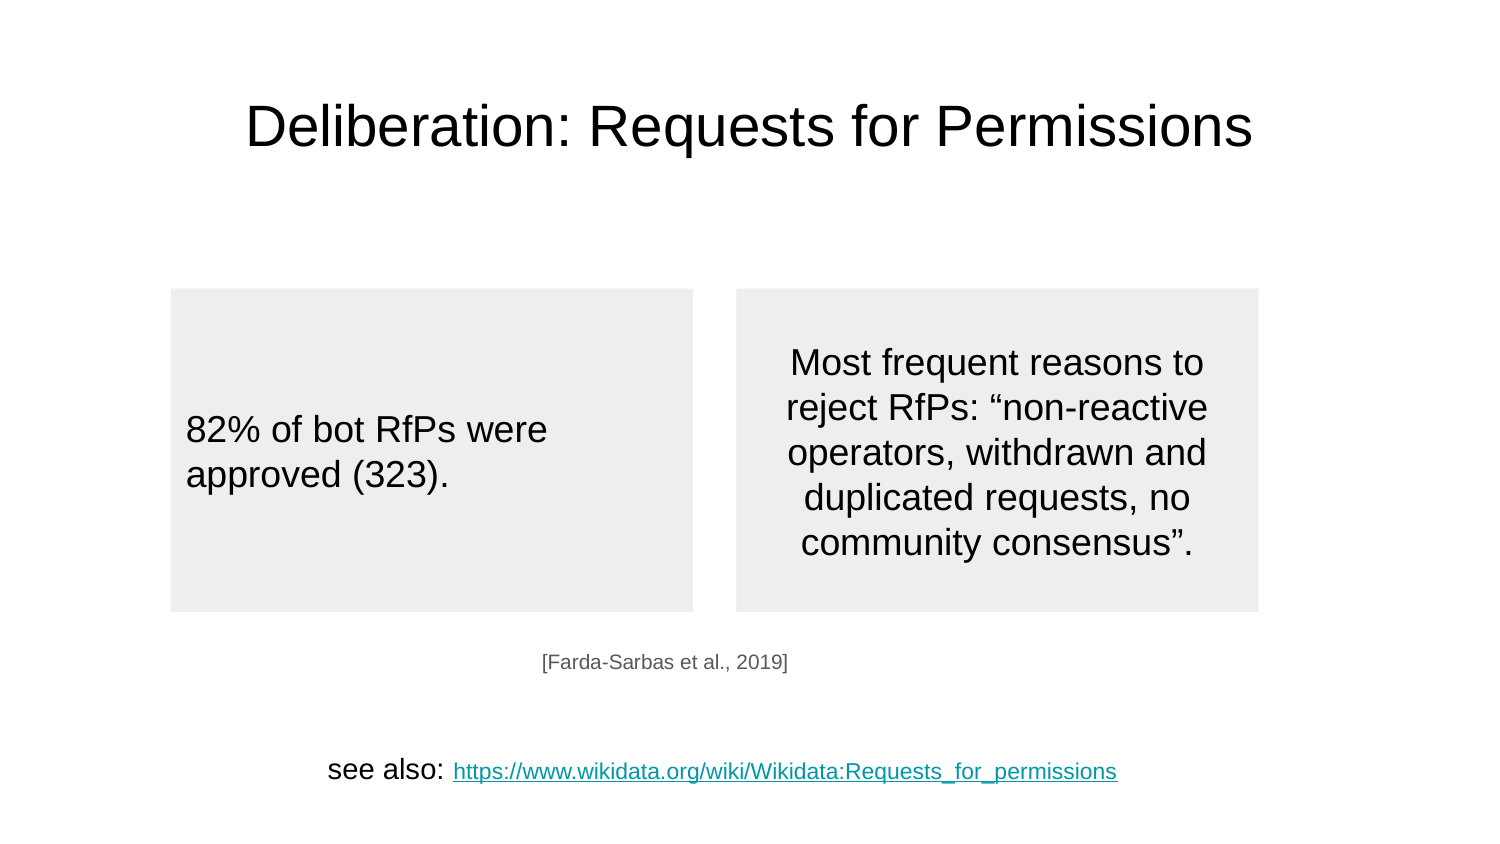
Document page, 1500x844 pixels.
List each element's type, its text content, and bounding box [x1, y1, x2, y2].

text_box 82% of bot RfPs were approved (323). [170, 288, 693, 612]
text_box Most frequent reasons to reject RfPs: “non-reactive operators, withdrawn and duplicated requests, no community consensus”. [736, 288, 1259, 612]
text_box see also: https://www.wikidata.org/wiki/Wikidata:Requests_for_permissions [312, 735, 1274, 777]
title Deliberation: Requests for Permissions [51, 72, 1449, 179]
text_box [Farda-Sarbas et al., 2019] [526, 633, 1019, 715]
